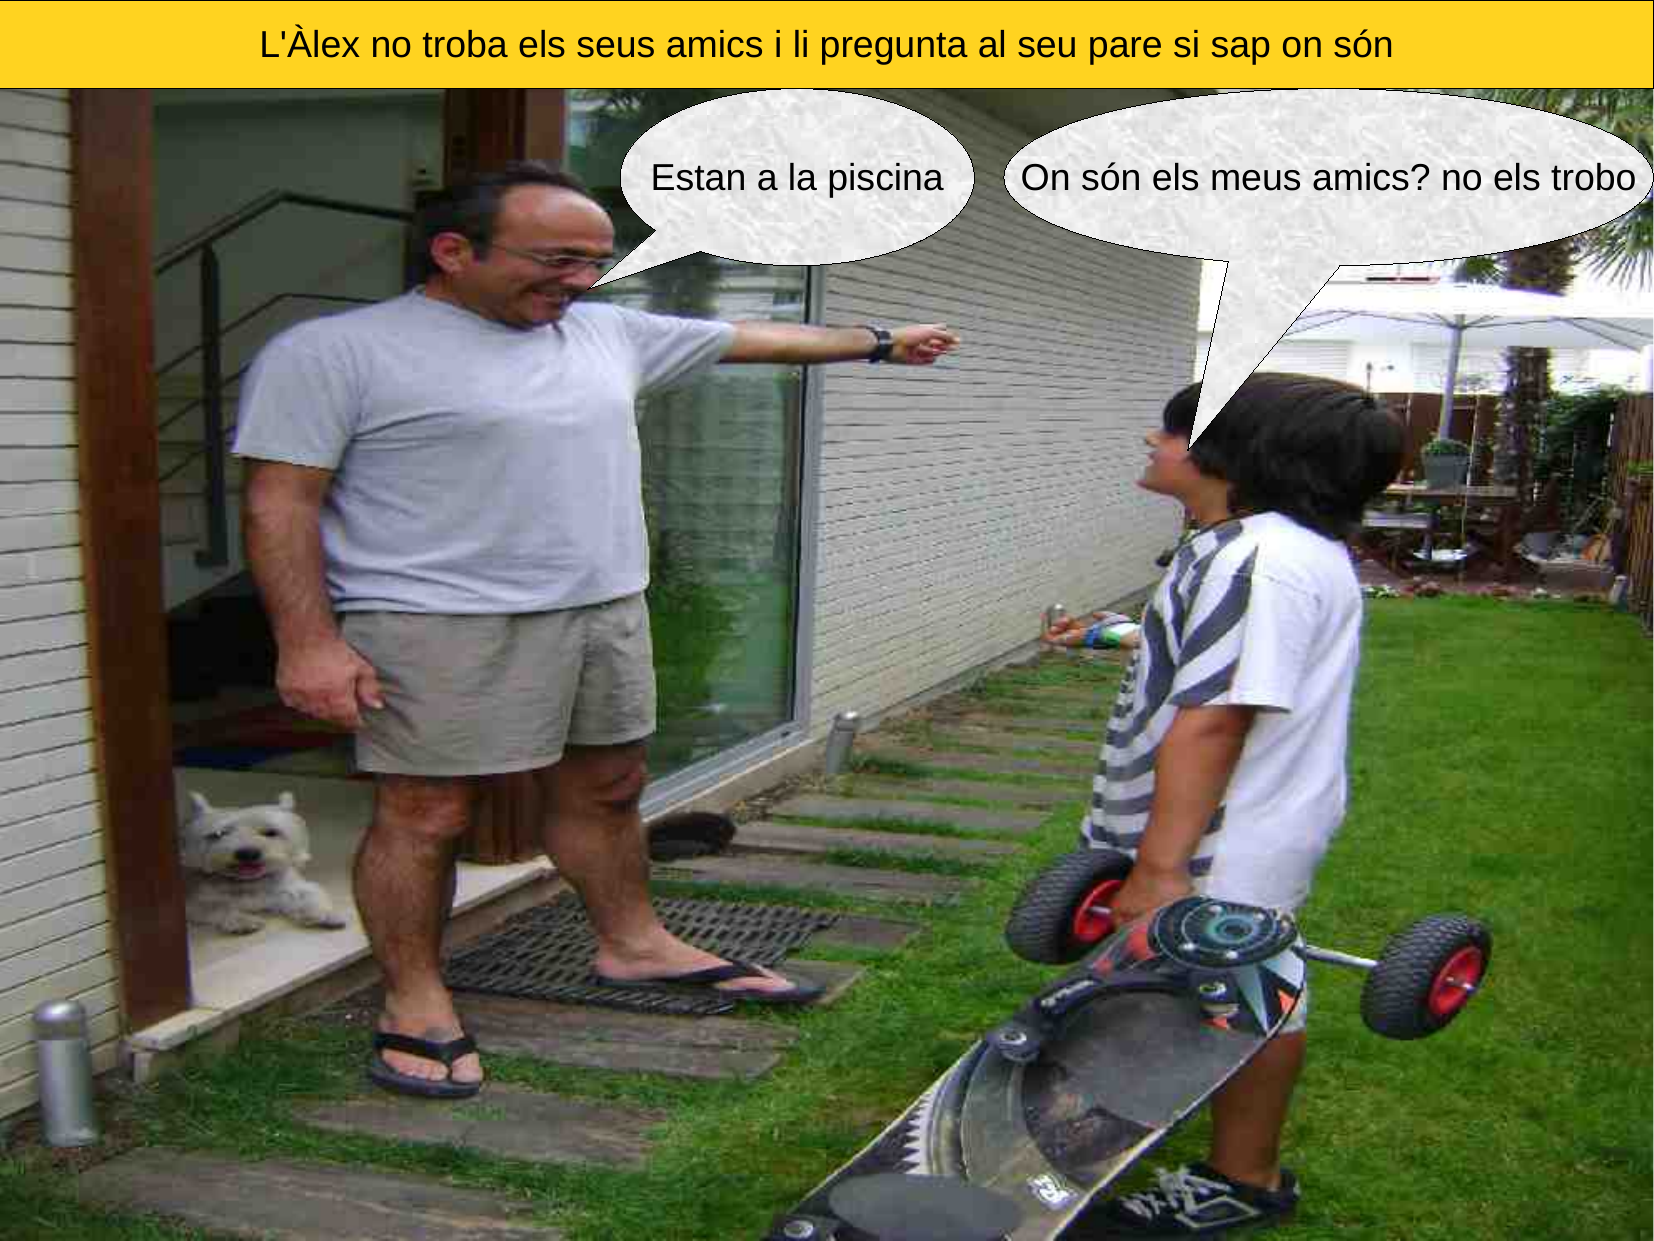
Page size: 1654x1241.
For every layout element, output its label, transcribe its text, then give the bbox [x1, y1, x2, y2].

text_box Estan a la piscina [587, 88, 975, 290]
picture [0, 89, 1654, 1241]
text_box On són els meus amics? no els trobo [1003, 89, 1654, 451]
text_box L'Àlex no troba els seus amics i li pregunta al seu pare si sap on són [0, 0, 1654, 89]
picture [1387, 89, 1654, 172]
